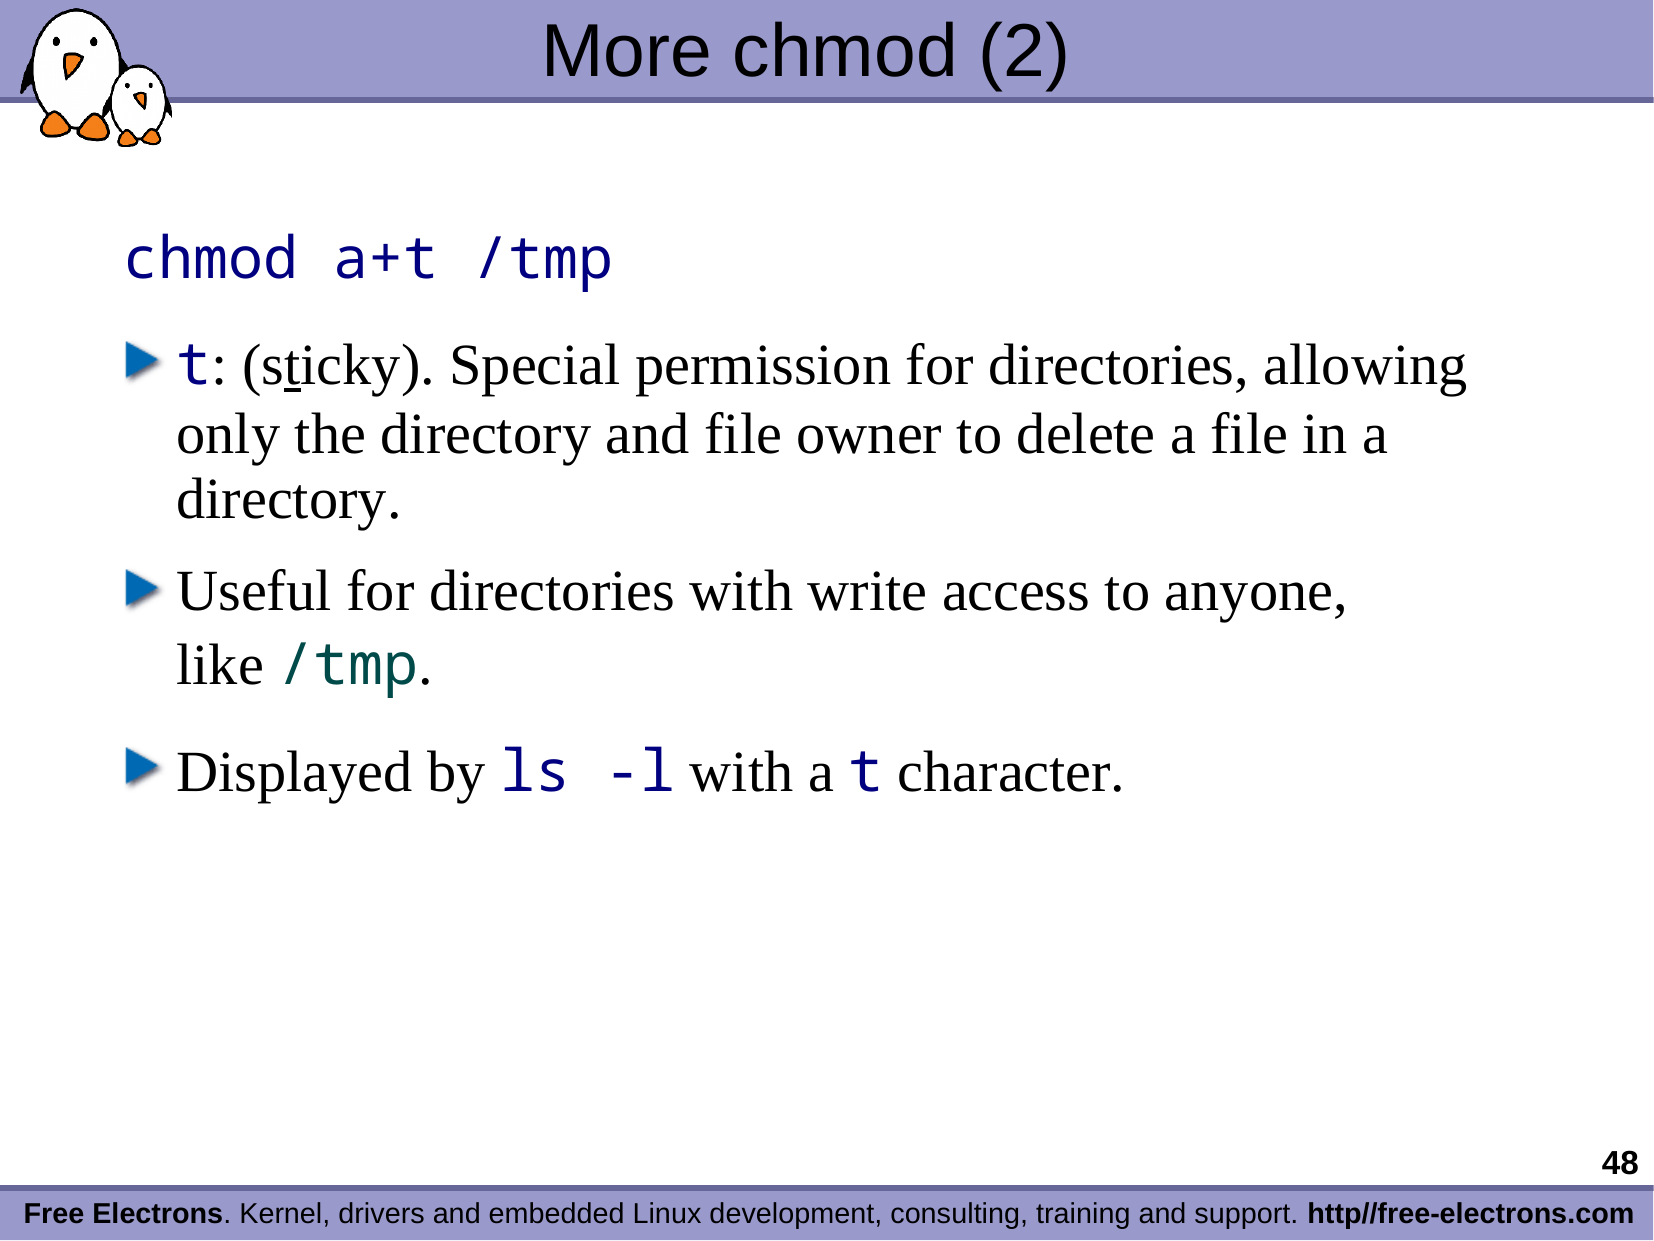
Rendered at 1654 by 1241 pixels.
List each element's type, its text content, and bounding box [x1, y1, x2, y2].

picture [20, 8, 172, 147]
title More chmod (2) [60, 0, 1551, 101]
list chmod a+t /tmp t: (sticky). Special permission for directories, allowing only the directory and file owner to delete a file in a directory. Useful for directories with write access to anyone, like /tmp. Displayed by ls -l with a t character. [105, 216, 1518, 1066]
